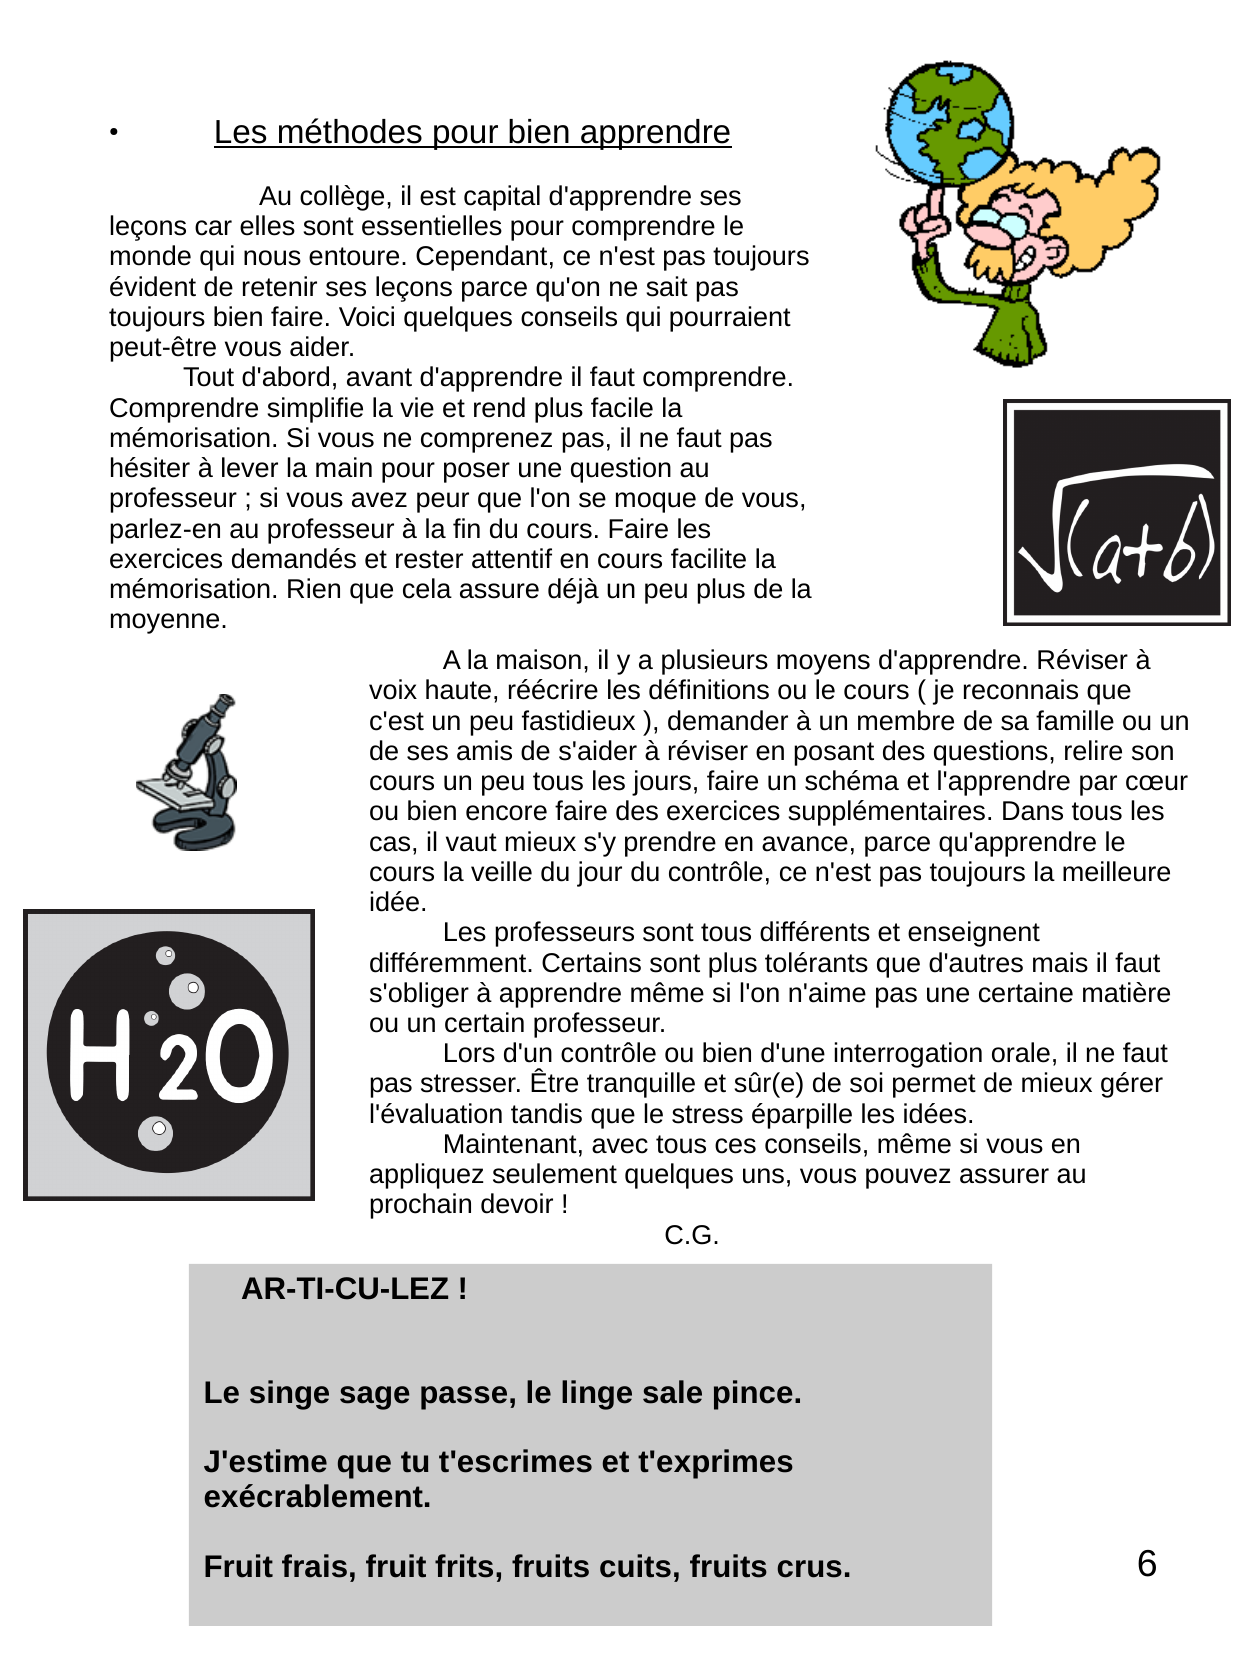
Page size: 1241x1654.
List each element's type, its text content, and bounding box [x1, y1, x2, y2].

text_box 6 [1122, 1535, 1182, 1593]
picture [23, 909, 315, 1201]
text_box A la maison, il y a plusieurs moyens d'apprendre. Réviser à voix haute, réécrire les définitions ou le cours ( je reconnais que c'est un peu fastidieux ), demander à un membre de sa famille ou un de ses amis de s'aider à réviser en posant des questions, relire son cours un peu tous les jours, faire un schéma et l'apprendre par cœur ou bien encore faire des exercices supplémentaires. Dans tous les cas, il vaut mieux s'y prendre en avance, parce qu'apprendre le cours la veille du jour du contrôle, ce n'est pas toujours la meilleure idée. Les professeurs sont tous différents et enseignent différemment. Certains sont plus tolérants que d'autres mais il faut s'obliger à apprendre même si l'on n'aime pas une certaine matière ou un certain professeur. Lors d'un contrôle ou bien d'une interrogation orale, il ne faut pas stresser. Être tranquille et sûr(e) de soi permet de mieux gérer l'évaluation tandis que le stress éparpille les idées. Maintenant, avec tous ces conseils, même si vous en appliquez seulement quelques uns, vous pouvez assurer au prochain devoir ! C.G. [354, 637, 1205, 1264]
text_box AR-TI-CU-LEZ ! Le singe sage passe, le linge sale pince. J'estime que tu t'escrimes et t'exprimes exécrablement. Fruit frais, fruit frits, fruits cuits, fruits crus. [188, 1263, 993, 1626]
text_box Les méthodes pour bien apprendre Au collège, il est capital d'apprendre ses leçons car elles sont essentielles pour comprendre le monde qui nous entoure. Cependant, ce n'est pas toujours évident de retenir ses leçons parce qu'on ne sait pas toujours bien faire. Voici quelques conseils qui pourraient peut-être vous aider. Tout d'abord, avant d'apprendre il faut comprendre. Comprendre simplifie la vie et rend plus facile la mémorisation. Si vous ne comprenez pas, il ne faut pas hésiter à lever la main pour poser une question au professeur ; si vous avez peur que l'on se moque de vous, parlez-en au professeur à la fin du cours. Faire les exercices demandés et rester attentif en cours facilite la mémorisation. Rien que cela assure déjà un peu plus de la moyenne. [94, 106, 839, 703]
picture [826, 47, 1187, 396]
picture [136, 694, 237, 851]
picture [1003, 399, 1231, 626]
